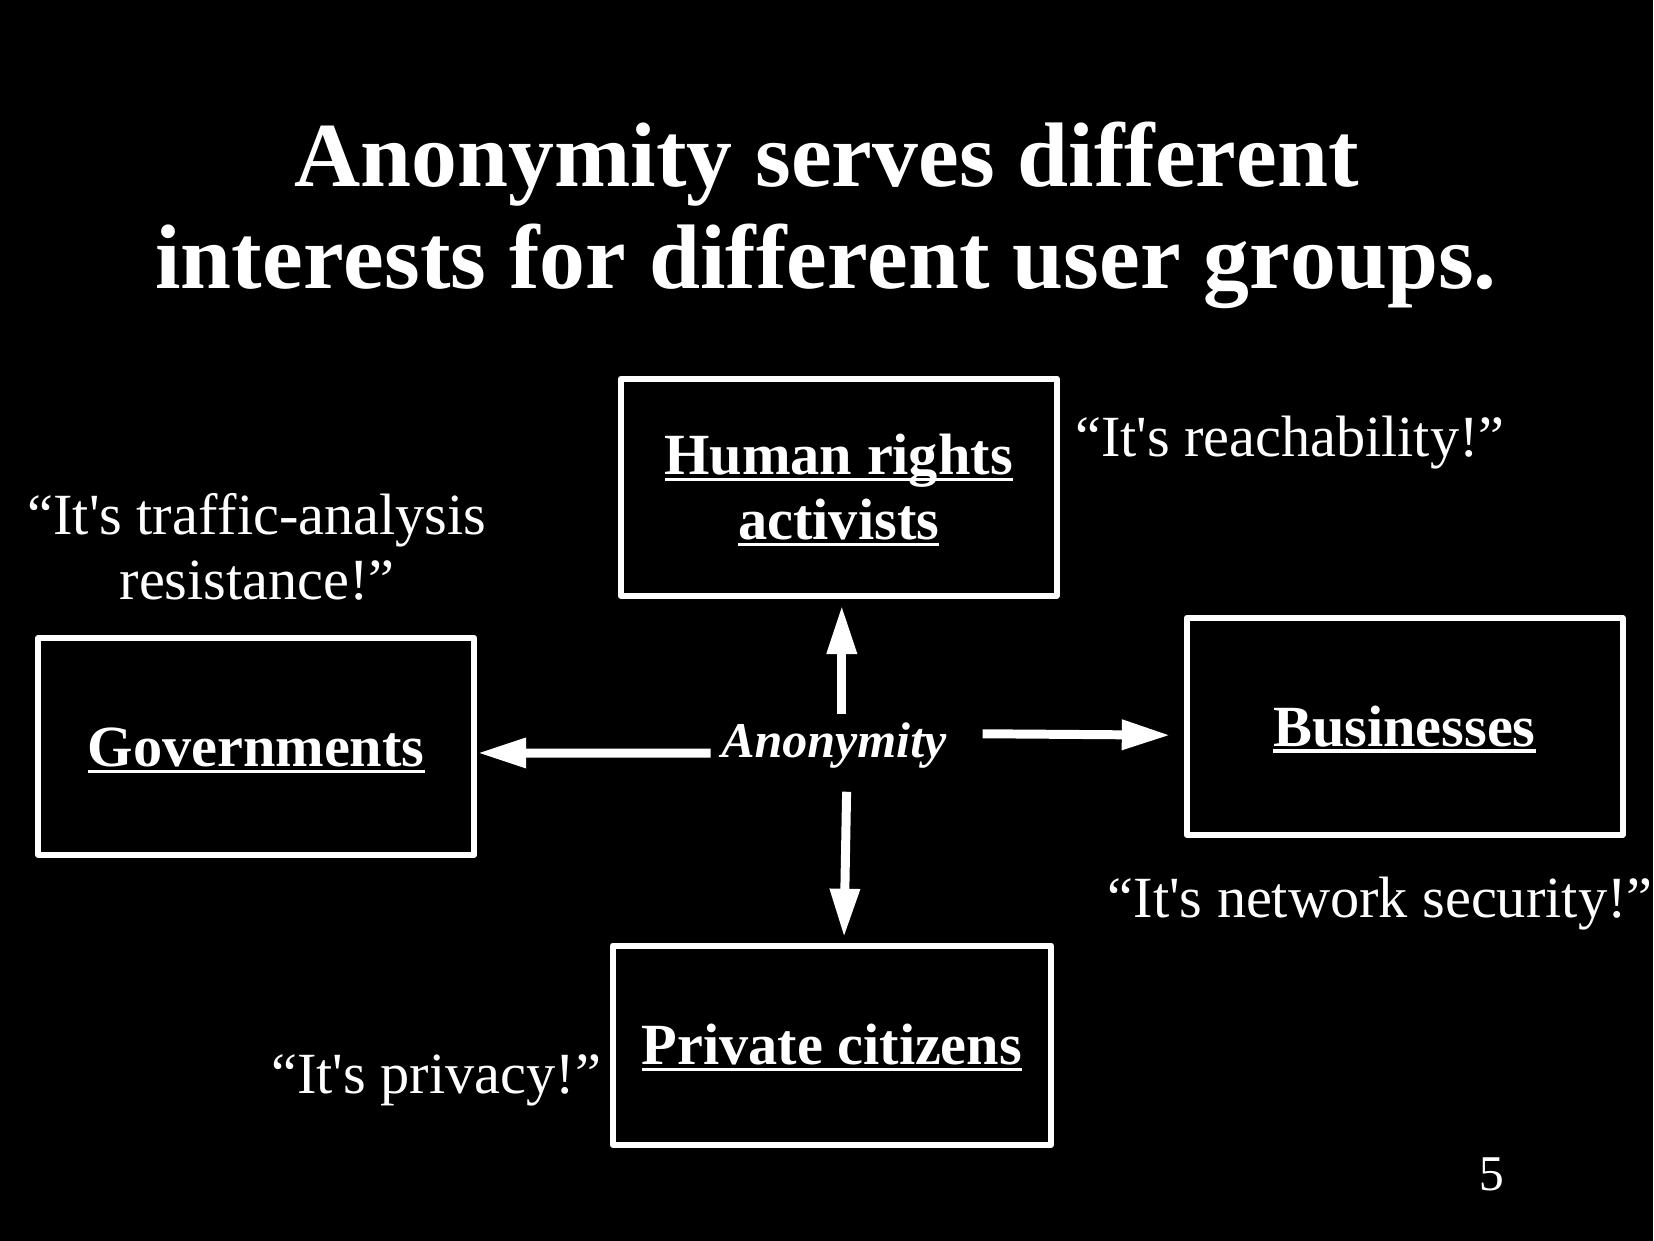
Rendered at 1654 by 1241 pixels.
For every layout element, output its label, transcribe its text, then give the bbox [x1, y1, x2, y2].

text_box Governments [38, 637, 475, 855]
text_box Private citizens [612, 945, 1052, 1145]
text_box “It's network security!” [1107, 865, 1653, 936]
text_box Anonymity [632, 668, 1036, 813]
text_box “It's privacy!” [271, 1041, 602, 1112]
text_box Human rights activists [620, 378, 1057, 596]
text_box “It's reachability!” [1075, 404, 1535, 516]
text_box Businesses [1186, 617, 1623, 835]
title Anonymity serves different interests for different user groups. [121, 86, 1534, 327]
text_box “It's traffic-analysis resistance!” [27, 482, 488, 625]
